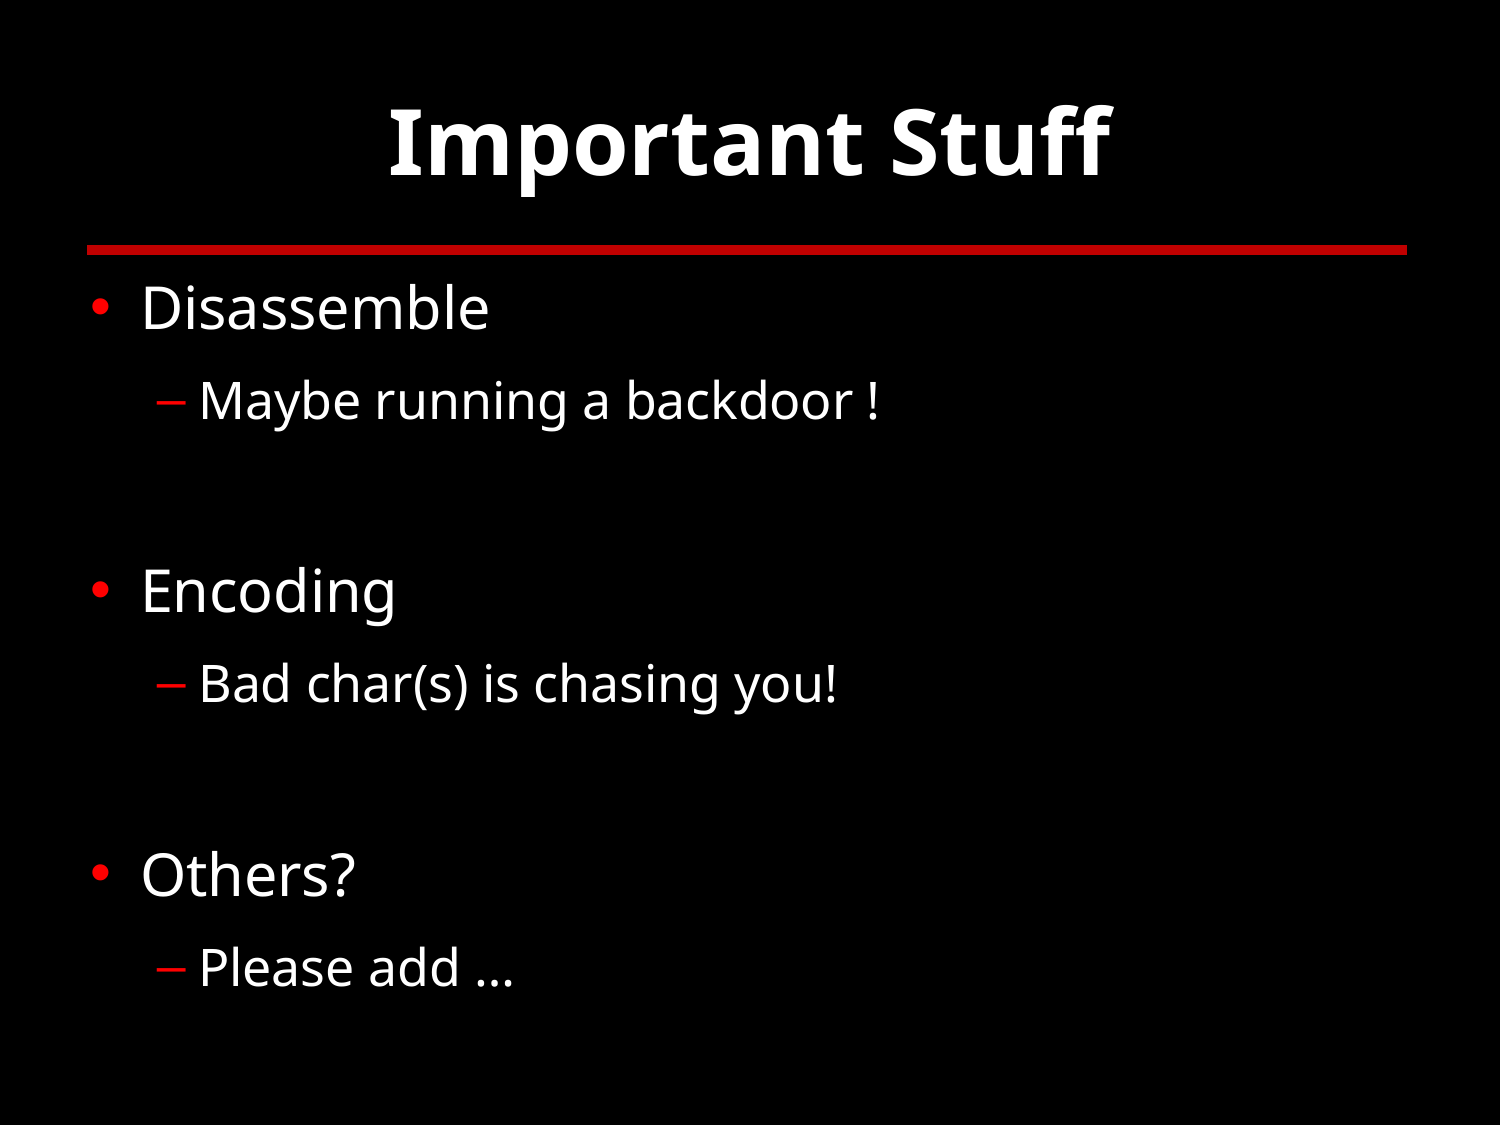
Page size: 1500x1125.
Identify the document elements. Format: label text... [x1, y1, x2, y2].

list Disassemble Maybe running a backdoor ! Encoding Bad char(s) is chasing you! Others? Please add … [75, 262, 1425, 1005]
title Important Stuff [75, 45, 1425, 233]
